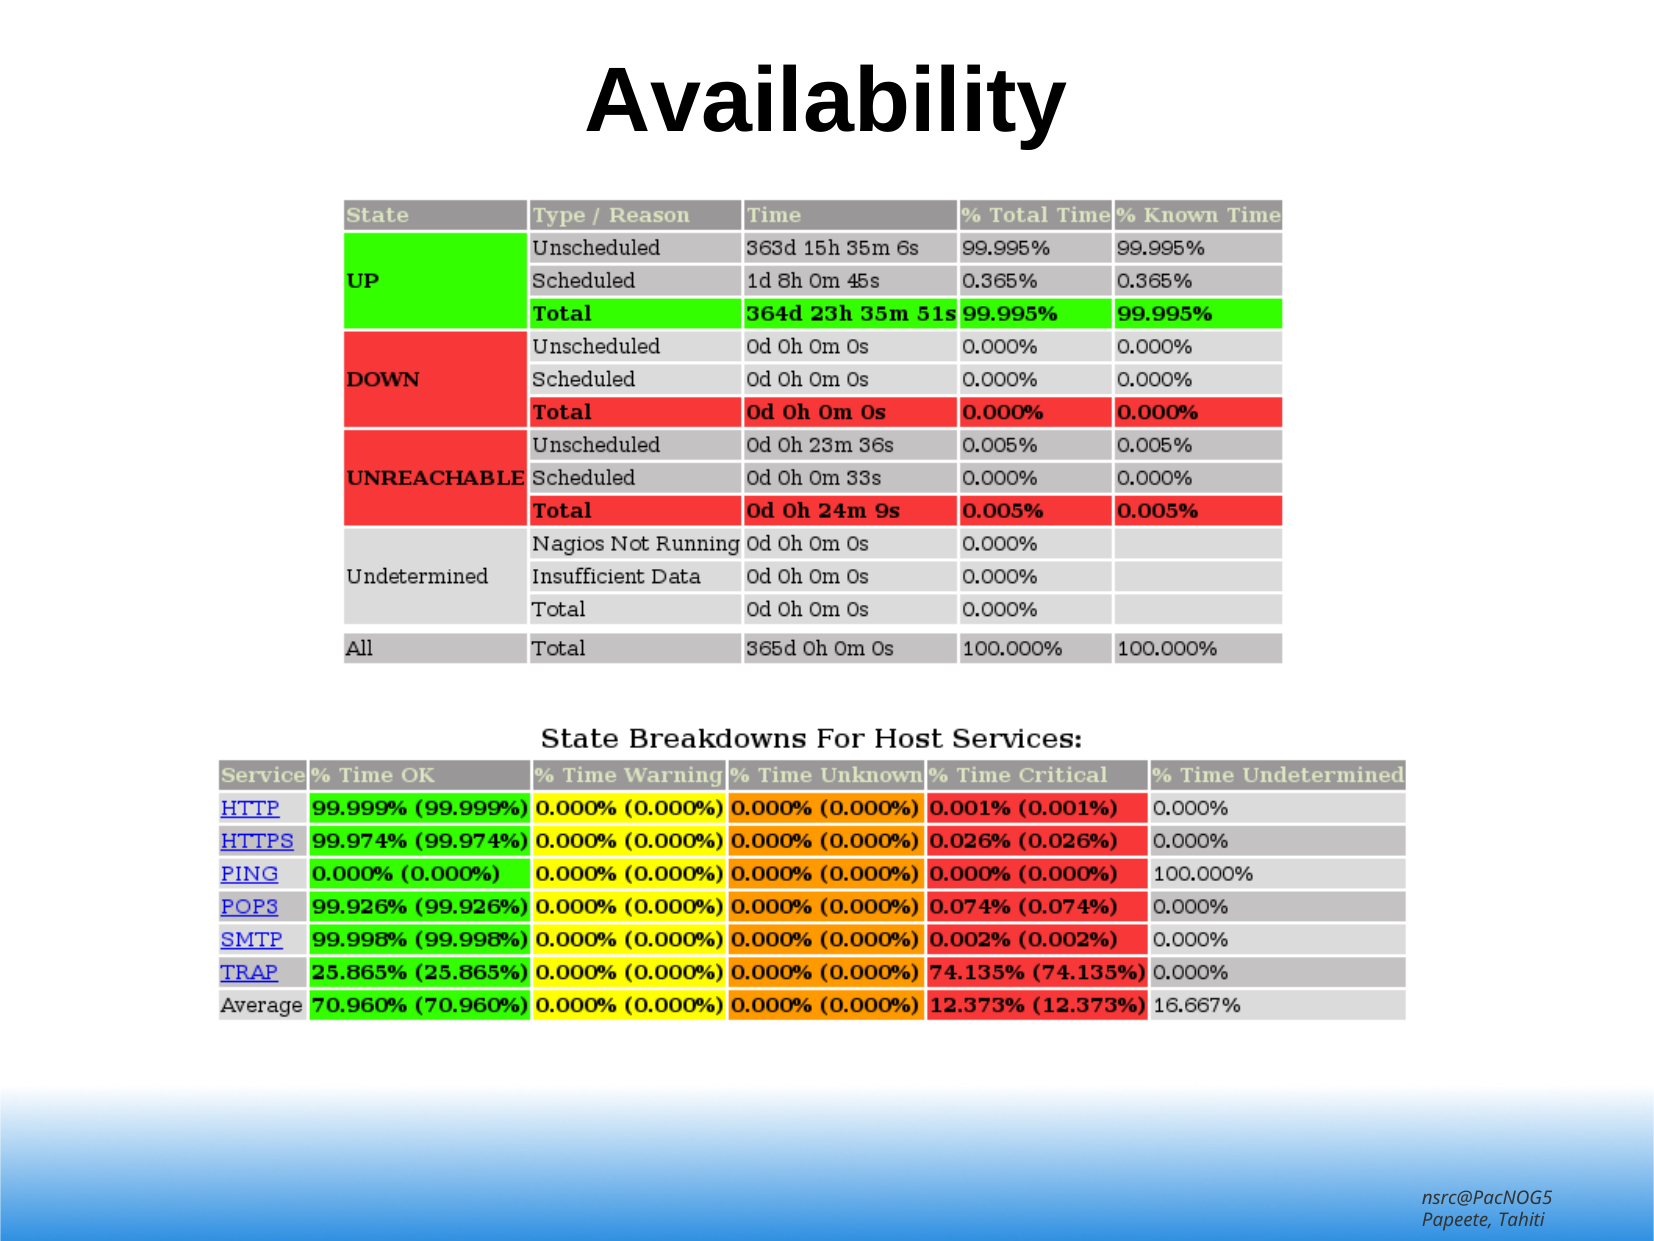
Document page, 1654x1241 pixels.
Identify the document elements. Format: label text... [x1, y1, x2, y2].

title Availability [82, 45, 1571, 260]
picture [0, 1083, 1654, 1241]
picture [188, 191, 1467, 1053]
